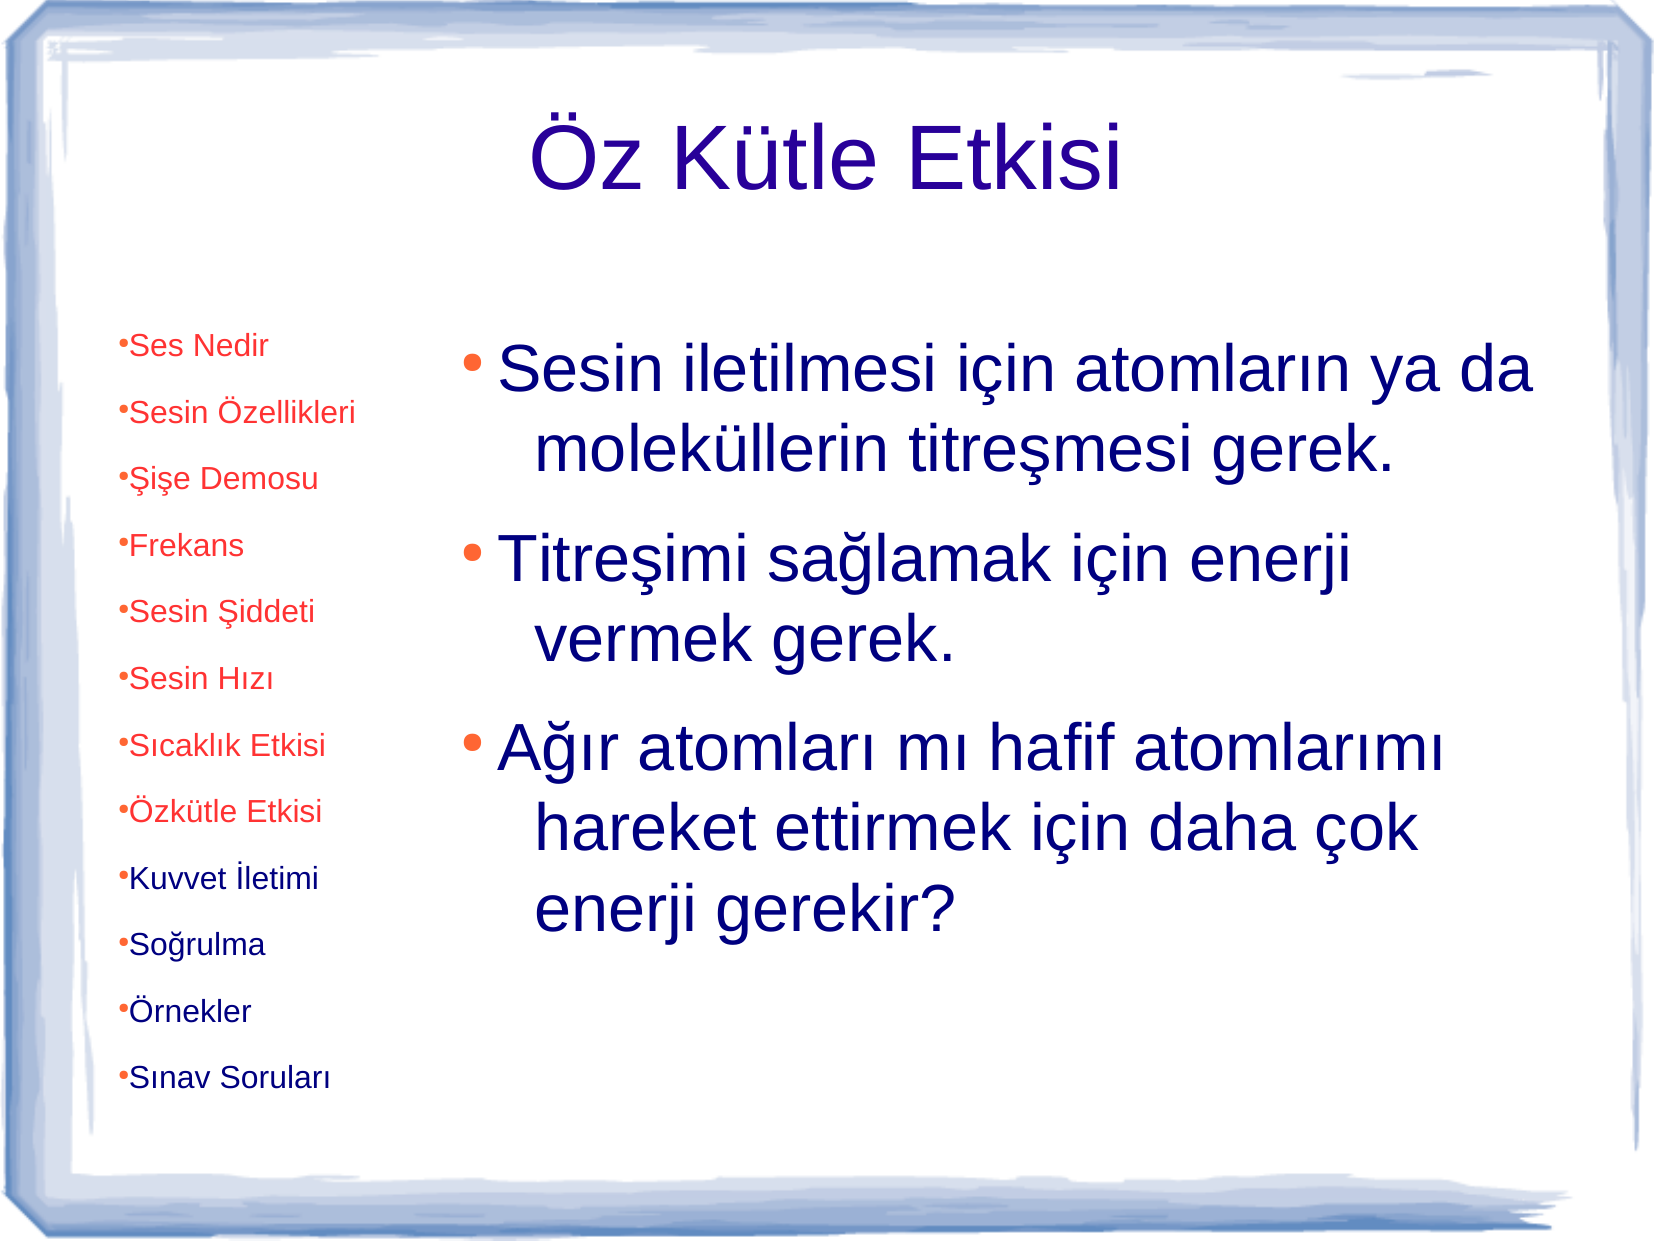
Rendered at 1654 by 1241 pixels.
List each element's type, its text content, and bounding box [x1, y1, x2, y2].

list Sesin iletilmesi için atomların ya da moleküllerin titreşmesi gerek. Titreşimi sağlamak için enerji vermek gerek. Ağır atomları mı hafif atomlarımı hareket ettirmek için daha çok enerji gerekir? [460, 324, 1572, 1004]
list Ses Nedir Sesin Özellikleri Şişe Demosu Frekans Sesin Şiddeti Sesin Hızı Sıcaklık Etkisi Özkütle Etkisi Kuvvet İletimi Soğrulma Örnekler Sınav Soruları [118, 324, 438, 1097]
title Öz Kütle Etkisi [82, 49, 1571, 257]
